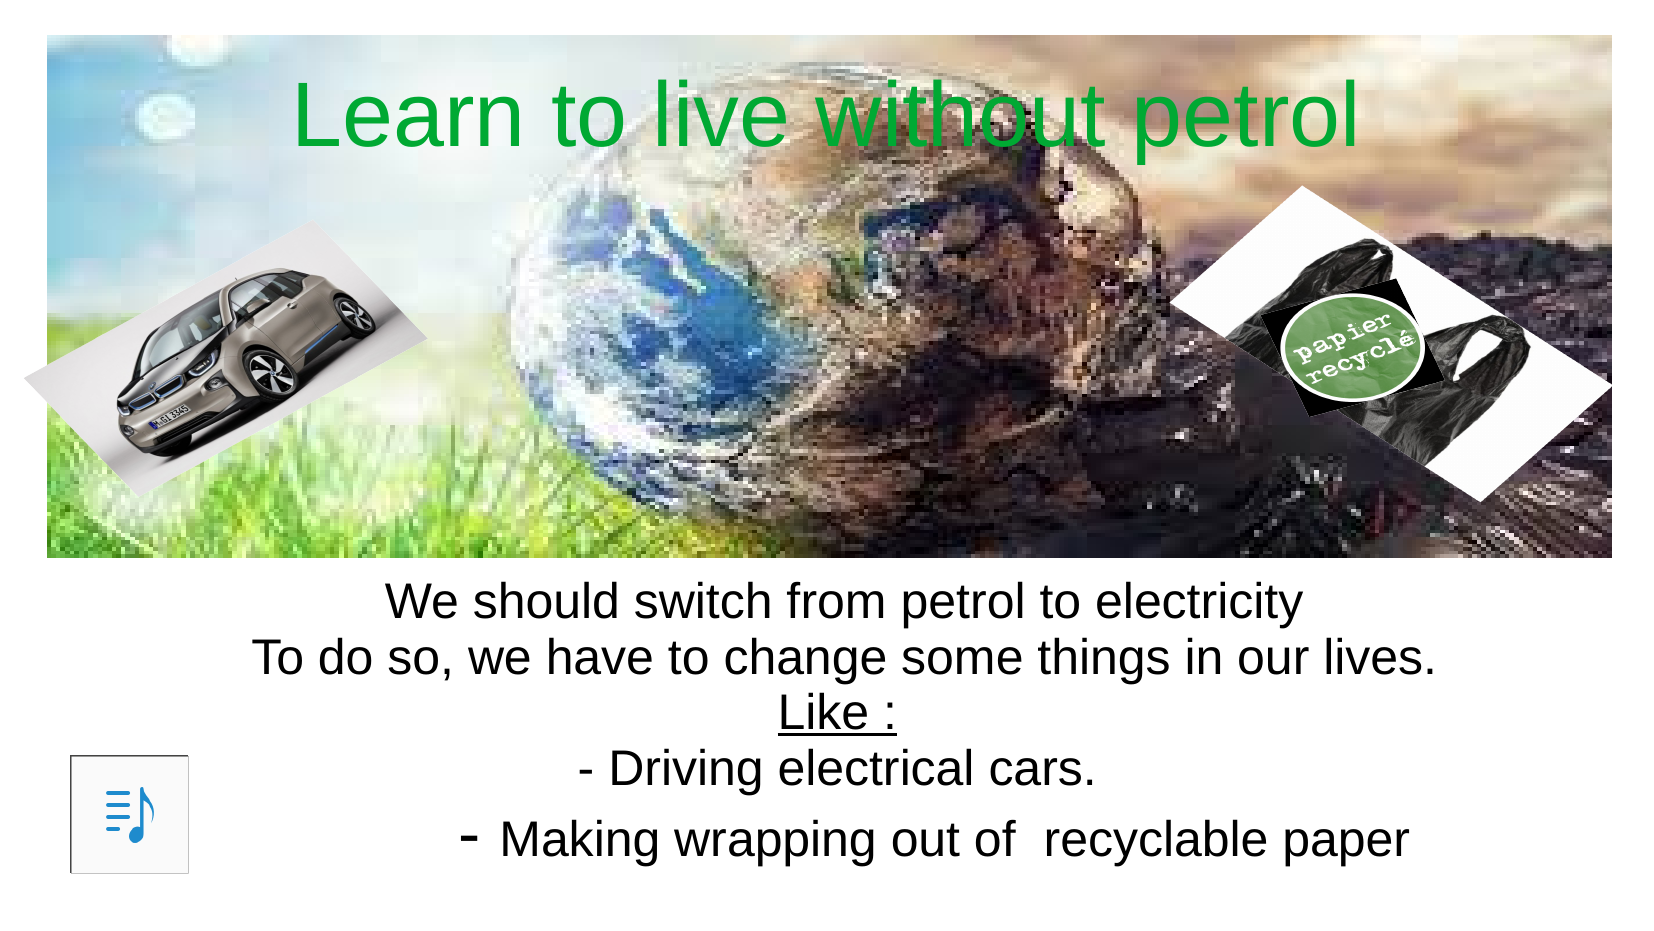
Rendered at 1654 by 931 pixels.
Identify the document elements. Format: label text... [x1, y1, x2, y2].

picture [23, 35, 1613, 558]
title Learn to live without petrol [82, 37, 1571, 193]
subtitle We should switch from petrol to electricity To do so, we have to change some things in our lives. Like : - Driving electrical cars. - Making wrapping out of recyclable paper [135, 553, 1518, 931]
text_box [69, 754, 189, 875]
